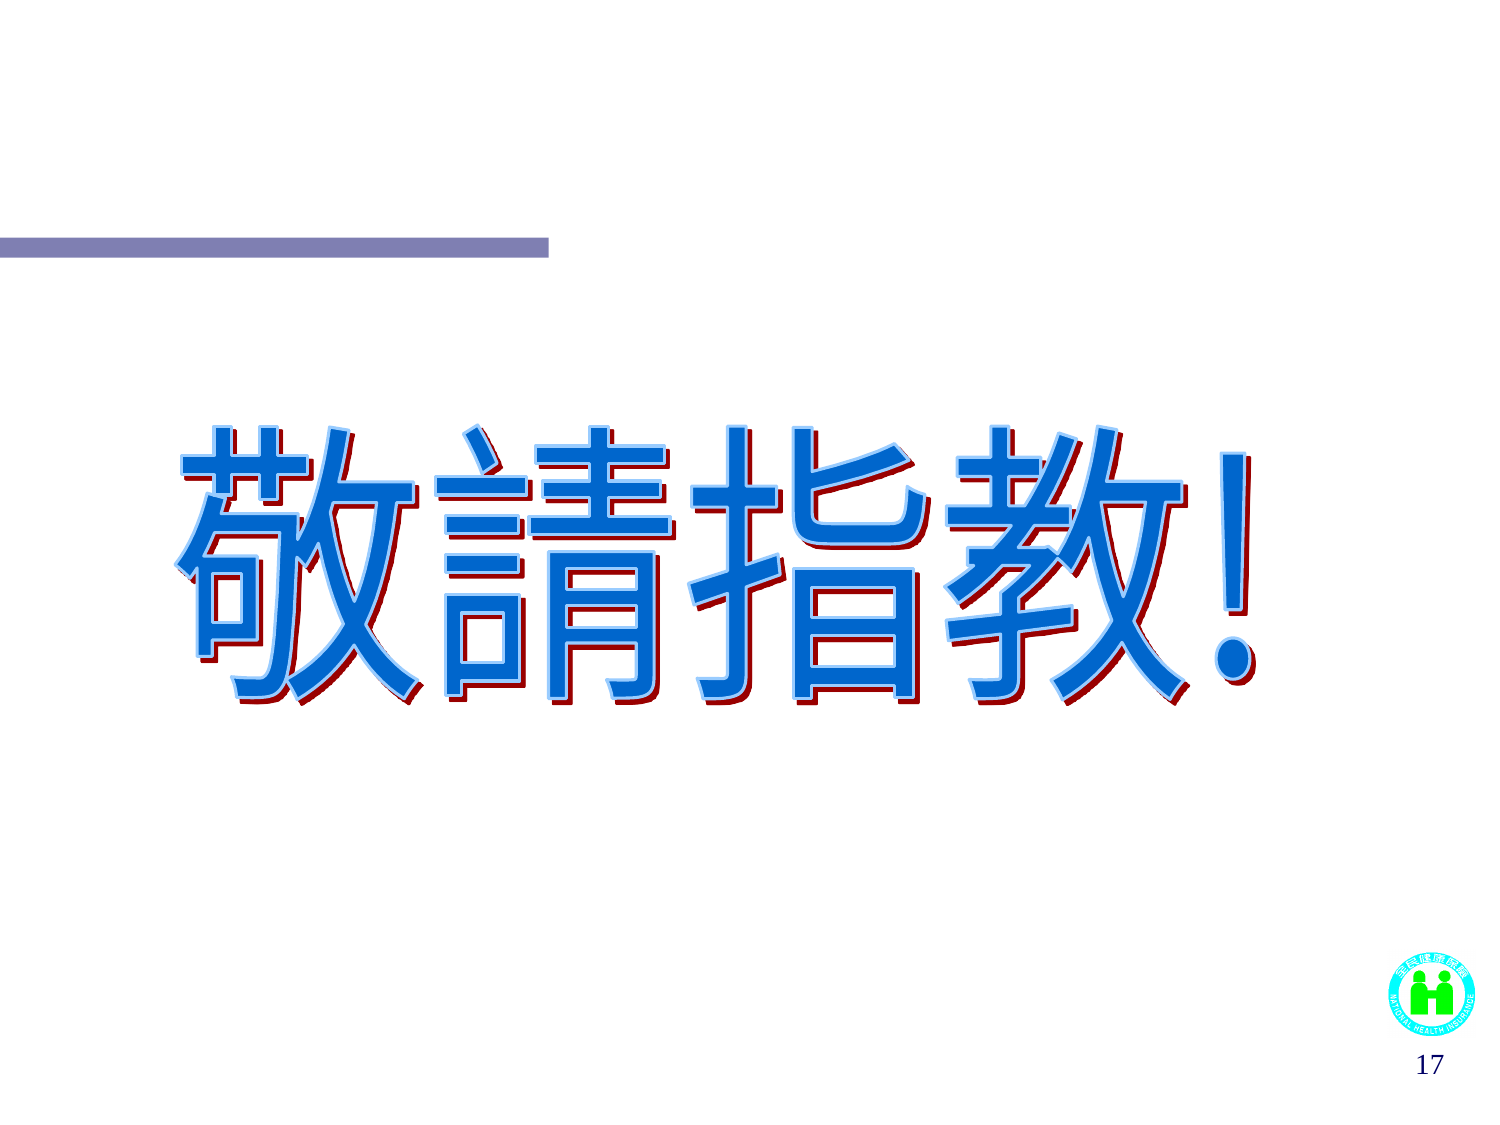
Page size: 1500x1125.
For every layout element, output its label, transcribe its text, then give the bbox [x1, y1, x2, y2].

text_box 敬請指教! [548, 551, 655, 699]
text_box 敬請指教! [174, 426, 418, 700]
text_box 敬請指教! [435, 476, 527, 495]
text_box 敬請指教! [944, 426, 1184, 700]
text_box 敬請指教! [445, 594, 520, 696]
text_box 敬請指教! [688, 426, 781, 699]
text_box [1400, 1037, 1476, 1125]
text_box 敬請指教! [463, 424, 498, 474]
text_box 敬請指教! [1221, 453, 1245, 610]
text_box 敬請指教! [445, 554, 519, 573]
text_box 敬請指教! [793, 427, 925, 544]
text_box 敬請指教! [445, 515, 519, 534]
text_box 敬請指教! [529, 426, 670, 535]
text_box 敬請指教! [793, 568, 914, 699]
text_box 敬請指教! [1216, 637, 1250, 680]
